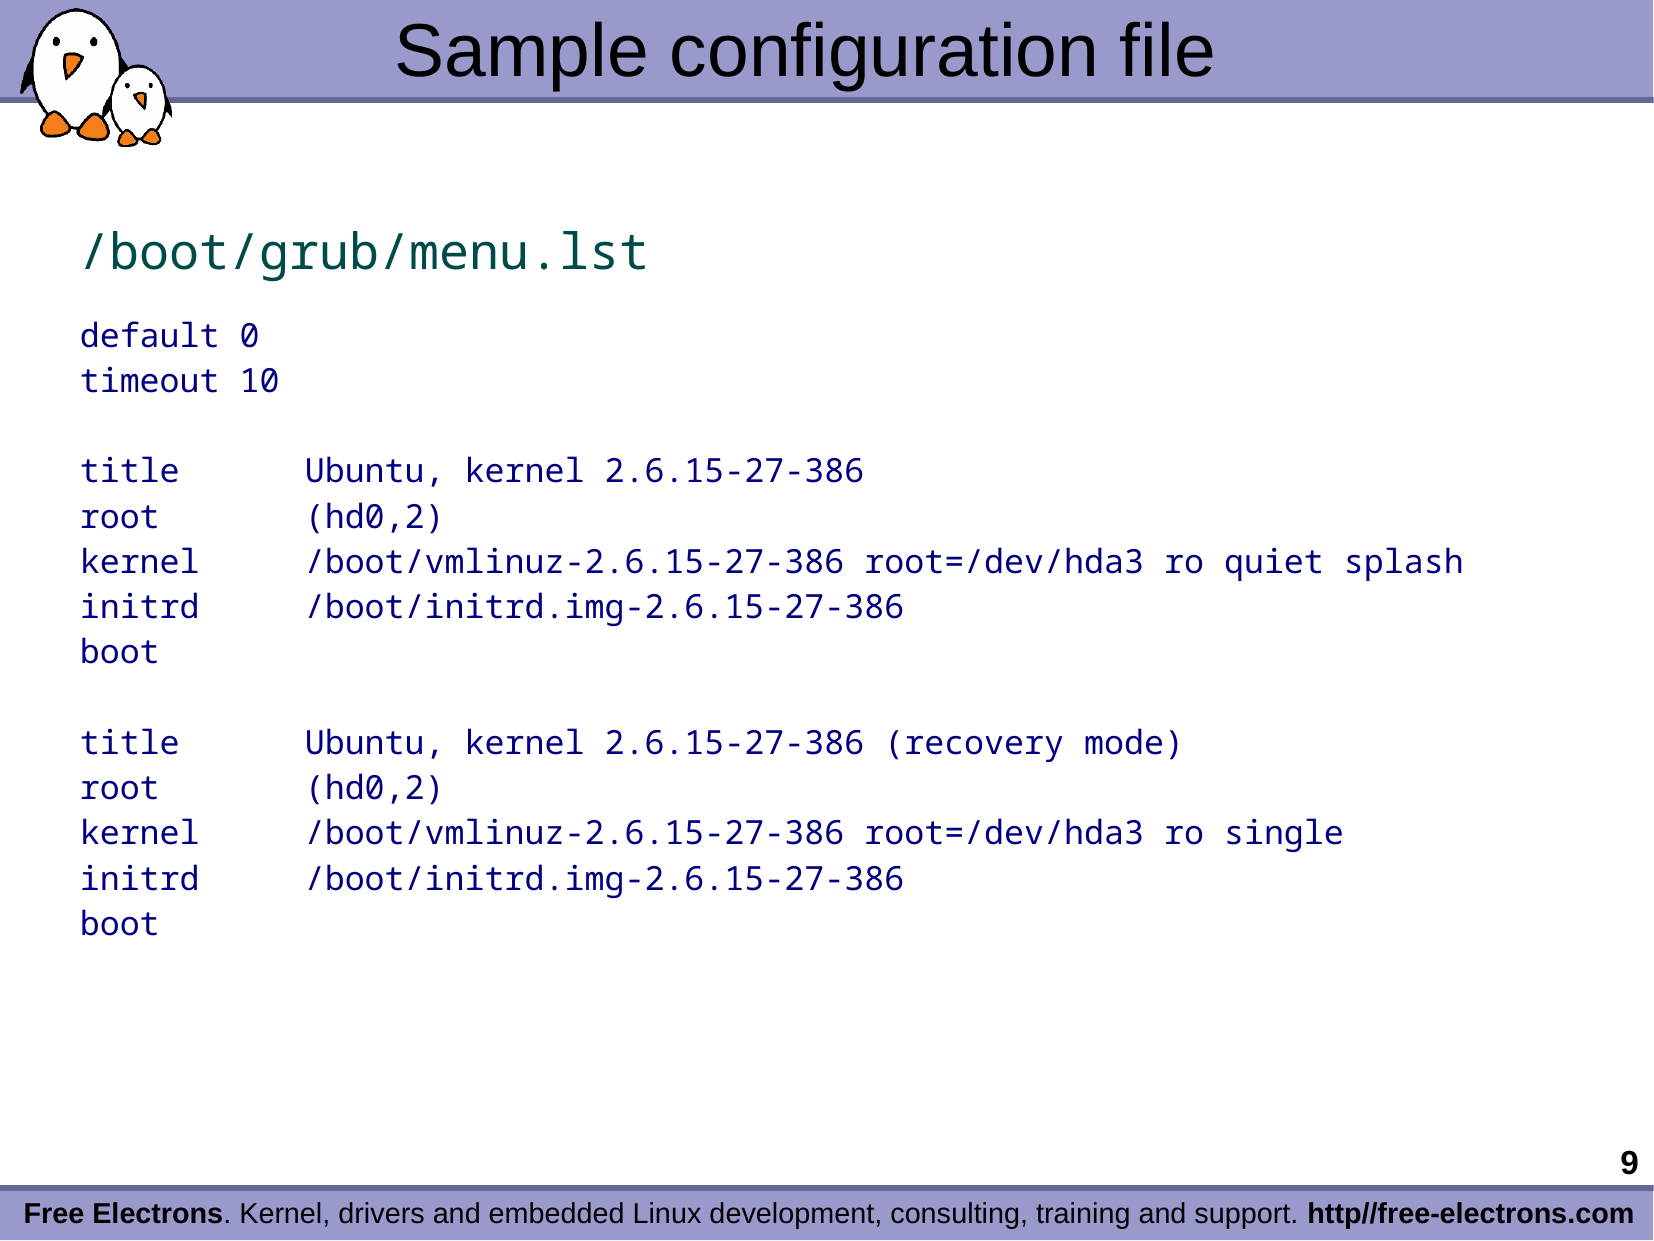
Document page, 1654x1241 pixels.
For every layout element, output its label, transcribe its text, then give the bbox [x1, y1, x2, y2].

list /boot/grub/menu.lst default 0 timeout 10 title Ubuntu, kernel 2.6.15-27-386 root (hd0,2) kernel /boot/vmlinuz-2.6.15-27-386 root=/dev/hda3 ro quiet splash initrd /boot/initrd.img-2.6.15-27-386 boot title Ubuntu, kernel 2.6.15-27-386 (recovery mode) root (hd0,2) kernel /boot/vmlinuz-2.6.15-27-386 root=/dev/hda3 ro single initrd /boot/initrd.img-2.6.15-27-386 boot [62, 216, 1609, 1066]
picture [20, 8, 172, 147]
title Sample configuration file [60, 0, 1551, 101]
